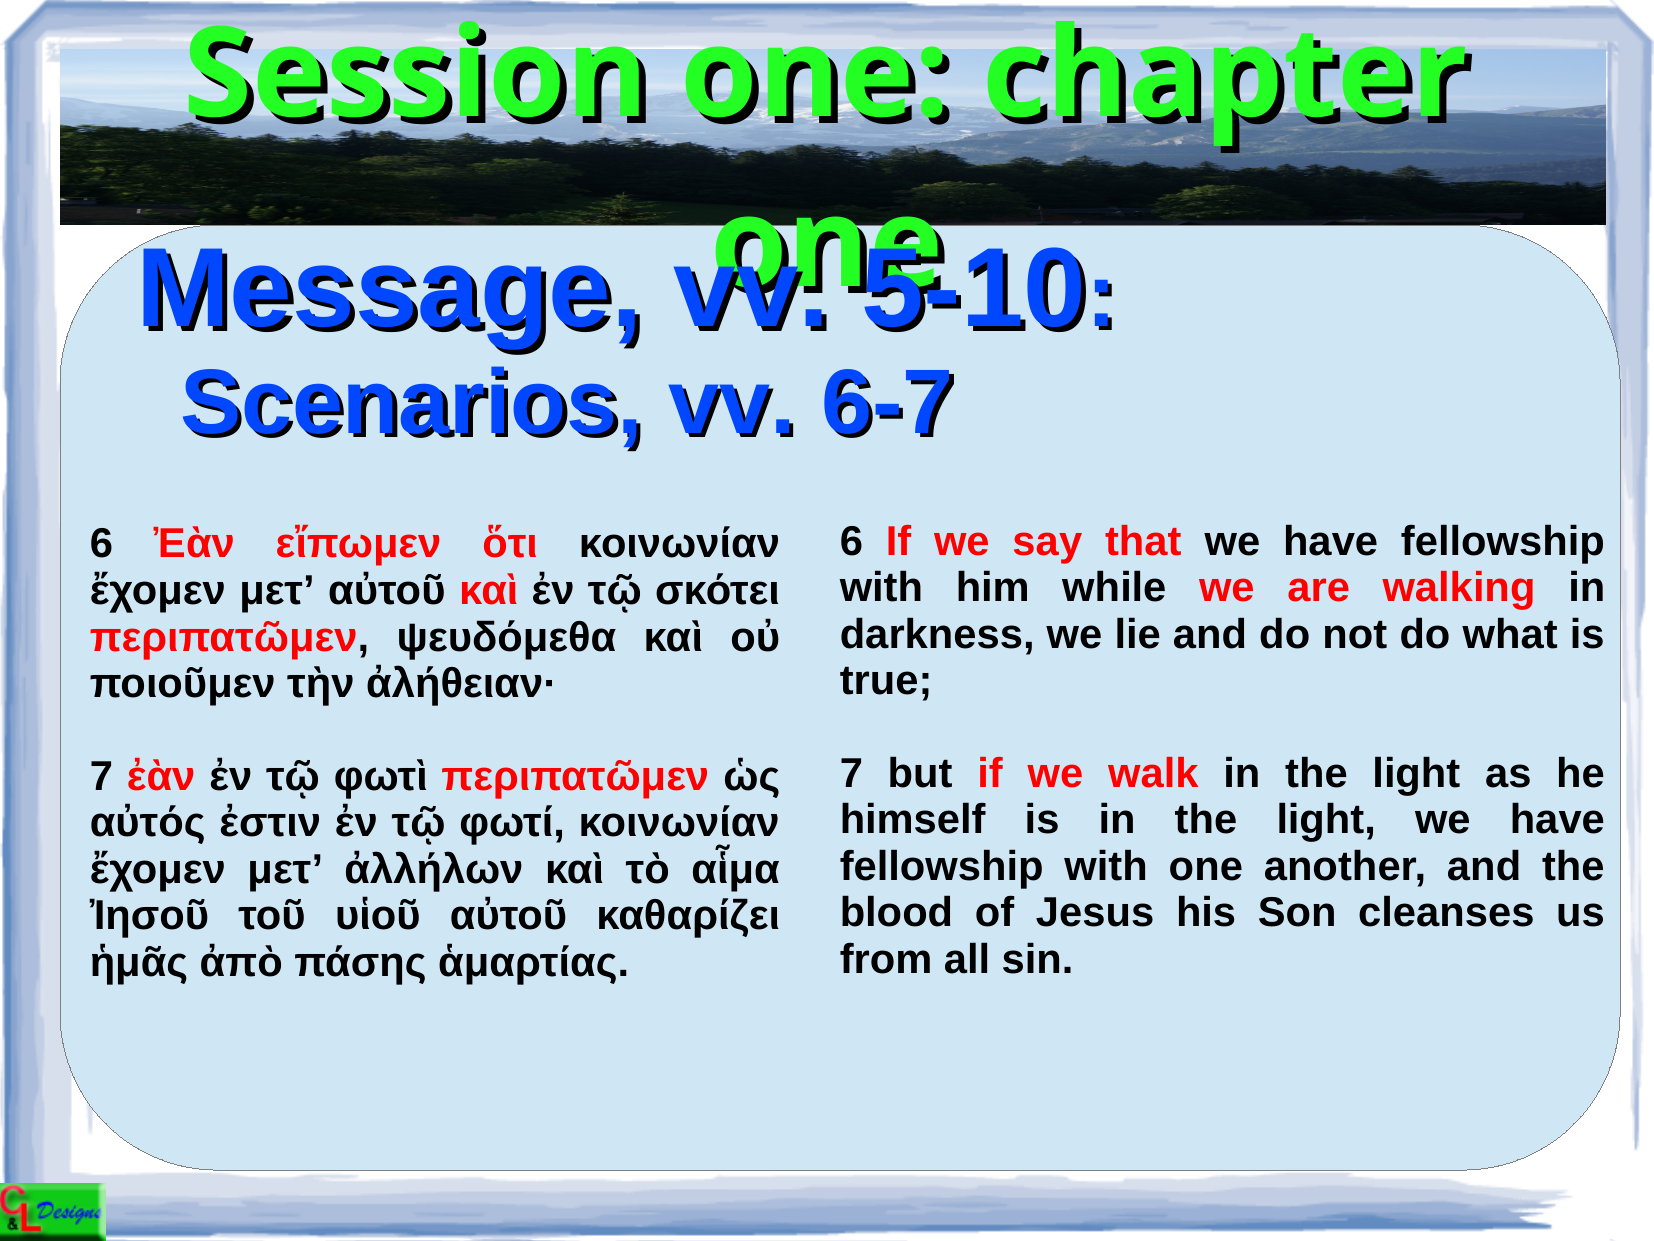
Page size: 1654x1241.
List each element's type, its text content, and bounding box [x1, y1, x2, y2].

title Session one: chapter one [82, 49, 1571, 257]
picture [0, 0, 1654, 1241]
text_box [60, 257, 1621, 1171]
text_box 6 If we say that we have fellowship with him while we are walking in darkness, we lie and do not do what is true; 7 but if we walk in the light as he himself is in the light, we have fellowship with one another, and the blood of Jesus his Son cleanses us from all sin. [825, 510, 1621, 1000]
text_box 6 Ἐὰν εἴπωμεν ὅτι κοινωνίαν ἔχομεν μετʼ αὐτοῦ καὶ ἐν τῷ σκότει περιπατῶμεν, ψευδόμεθα καὶ οὐ ποιοῦμεν τὴν ἀλήθειαν· 7 ἐὰν ἐν τῷ φωτὶ περιπατῶμεν ὡς αὐτός ἐστιν ἐν τῷ φωτί, κοινωνίαν ἔχομεν μετʼ ἀλλήλων καὶ τὸ αἷμα Ἰησοῦ τοῦ υἱοῦ αὐτοῦ καθαρίζει ἡμᾶς ἀπὸ πάσης ἁμαρτίας. [75, 512, 811, 1003]
subtitle Message, vv. 5-10: Scenarios, vv. 6-7 [105, 225, 1558, 454]
